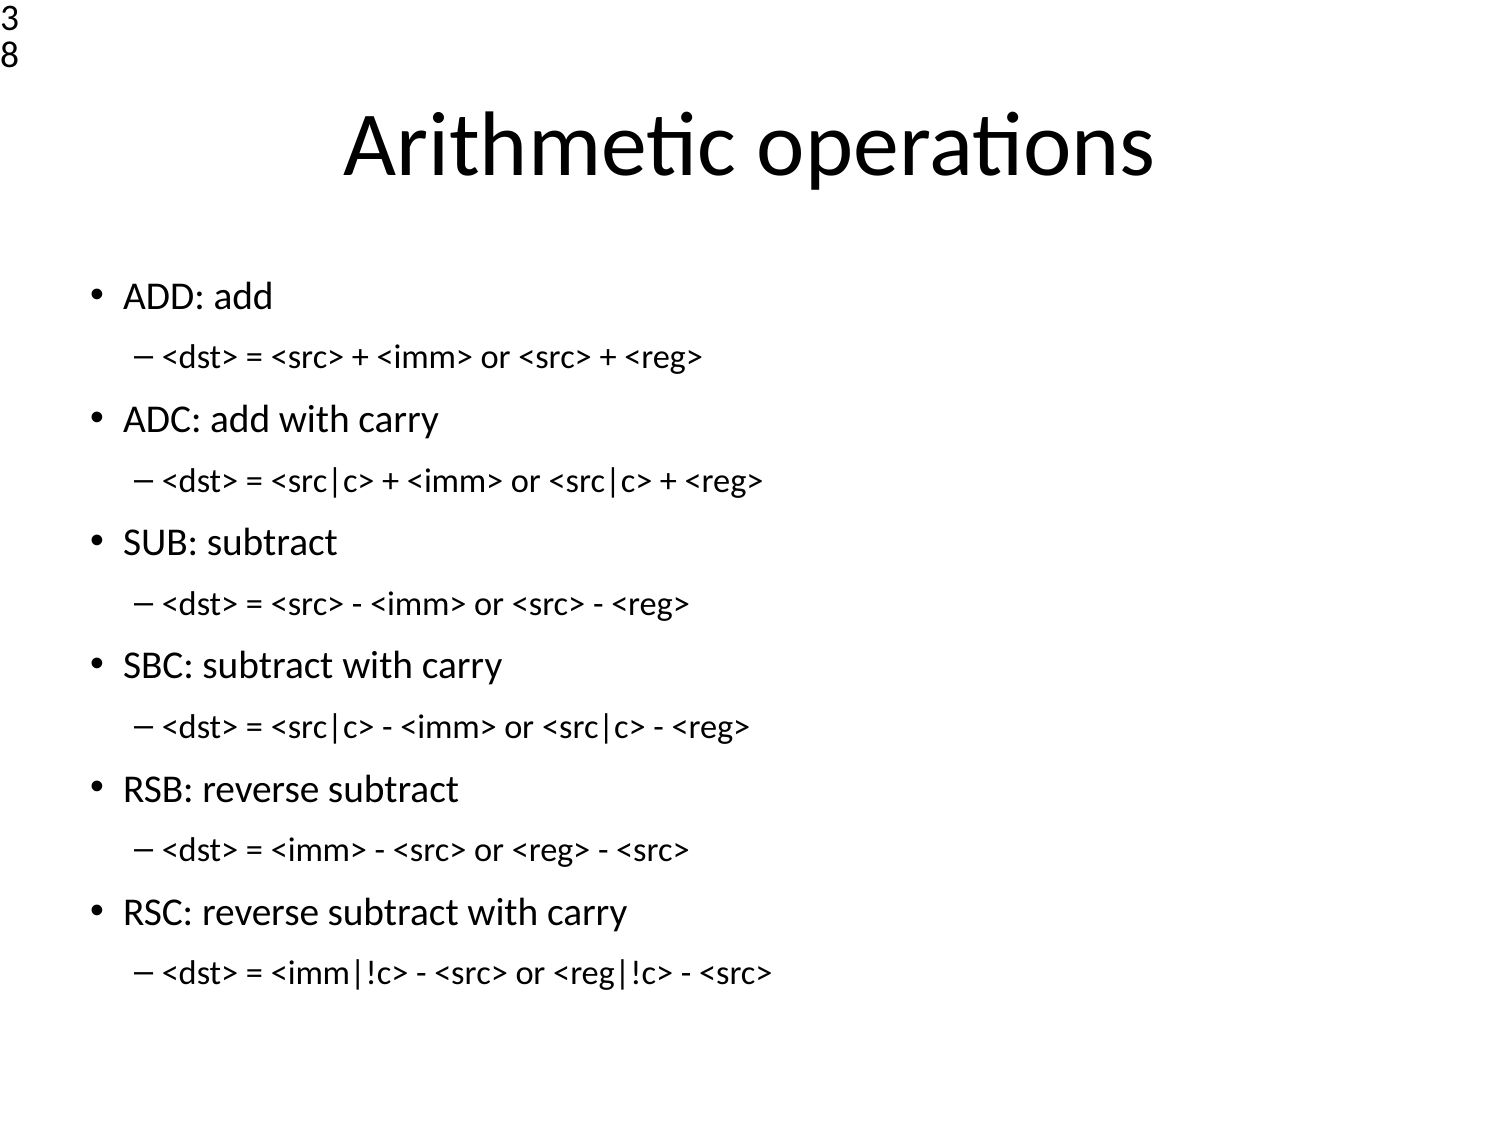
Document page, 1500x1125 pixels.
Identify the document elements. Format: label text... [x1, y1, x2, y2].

title Arithmetic operations [75, 45, 1425, 233]
list ADD: add <dst> = <src> + <imm> or <src> + <reg> ADC: add with carry <dst> = <src|c> + <imm> or <src|c> + <reg> SUB: subtract <dst> = <src> - <imm> or <src> - <reg> SBC: subtract with carry <dst> = <src|c> - <imm> or <src|c> - <reg> RSB: reverse subtract <dst> = <imm> - <src> or <reg> - <src> RSC: reverse subtract with carry <dst> = <imm|!c> - <src> or <reg|!c> - <src> [75, 262, 1425, 1005]
